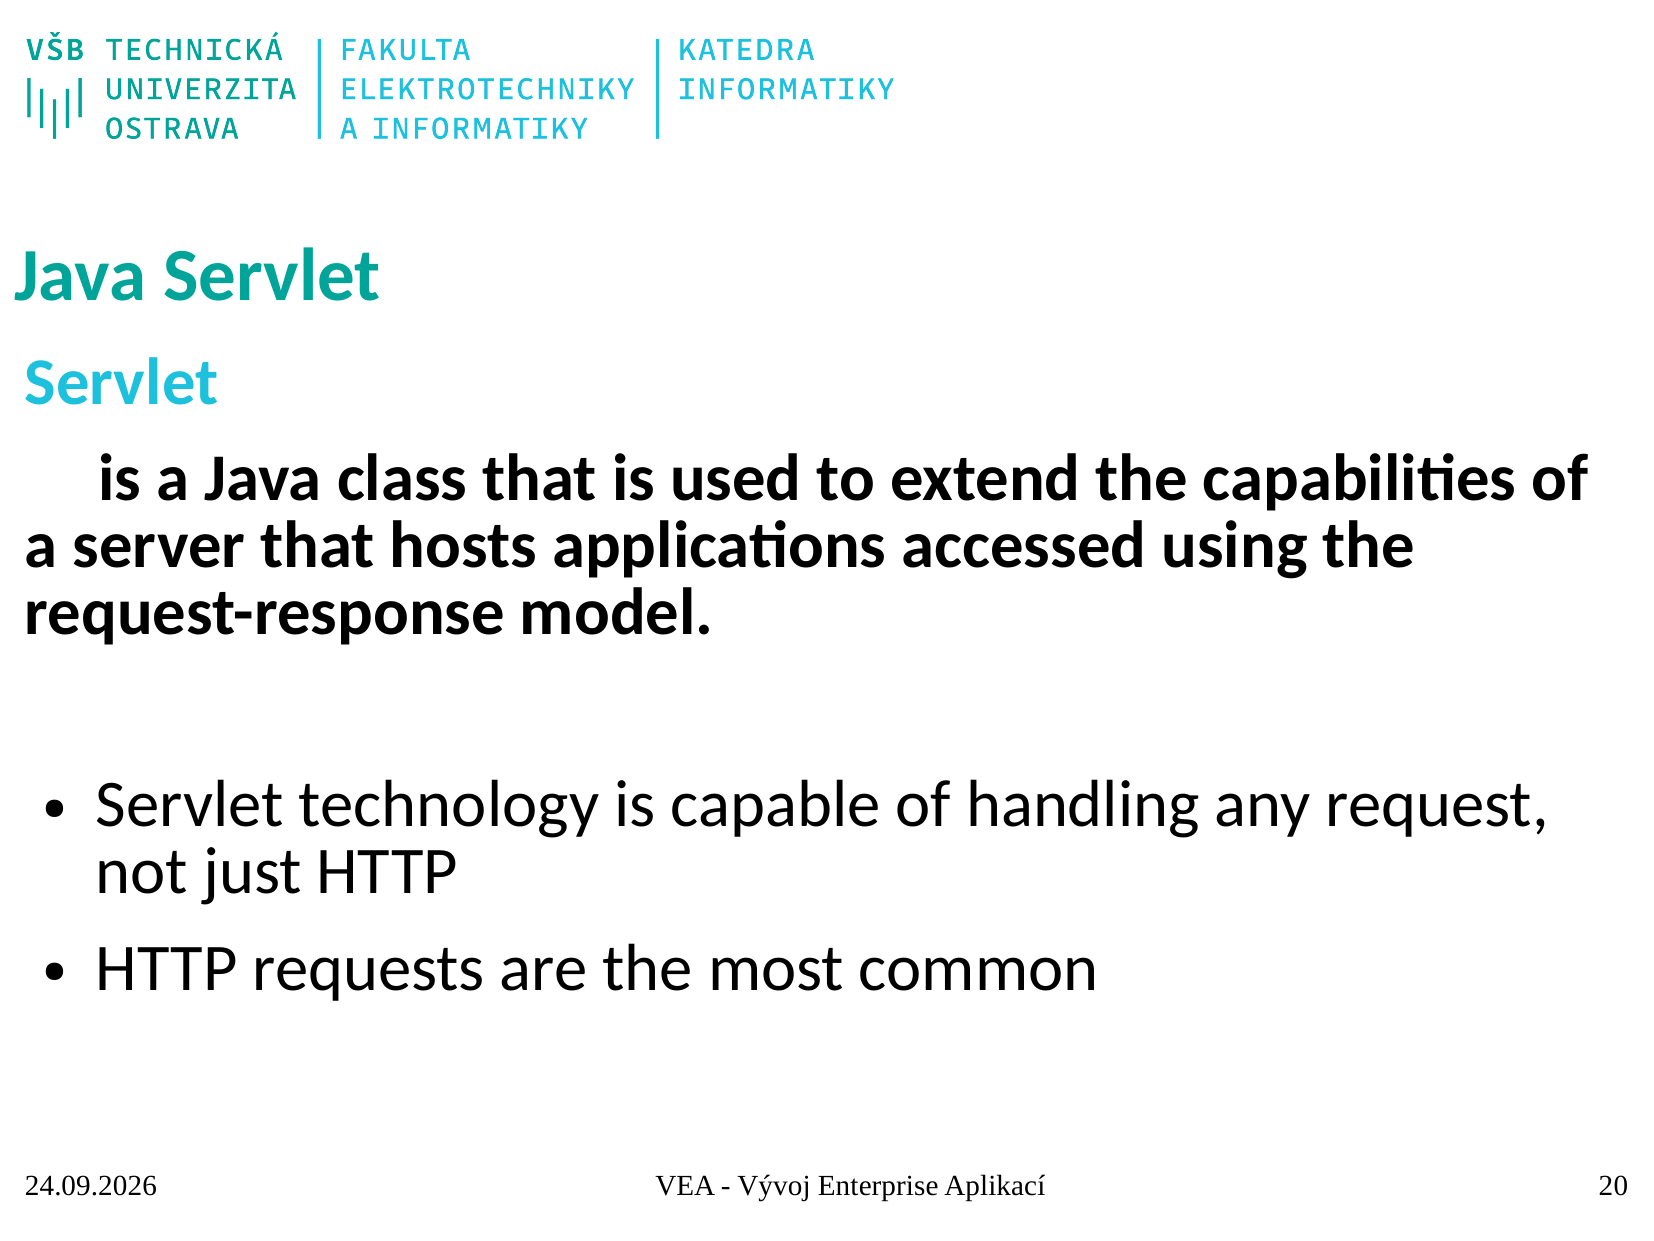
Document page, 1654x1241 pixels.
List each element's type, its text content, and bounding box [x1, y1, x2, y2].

title Java Servlet [14, 165, 1619, 319]
picture [26, 31, 894, 139]
list Servlet is a Java class that is used to extend the capabilities of a server that hosts applications accessed using the request-response model. Servlet technology is capable of handling any request, not just HTTP HTTP requests are the most common [24, 354, 1629, 1146]
